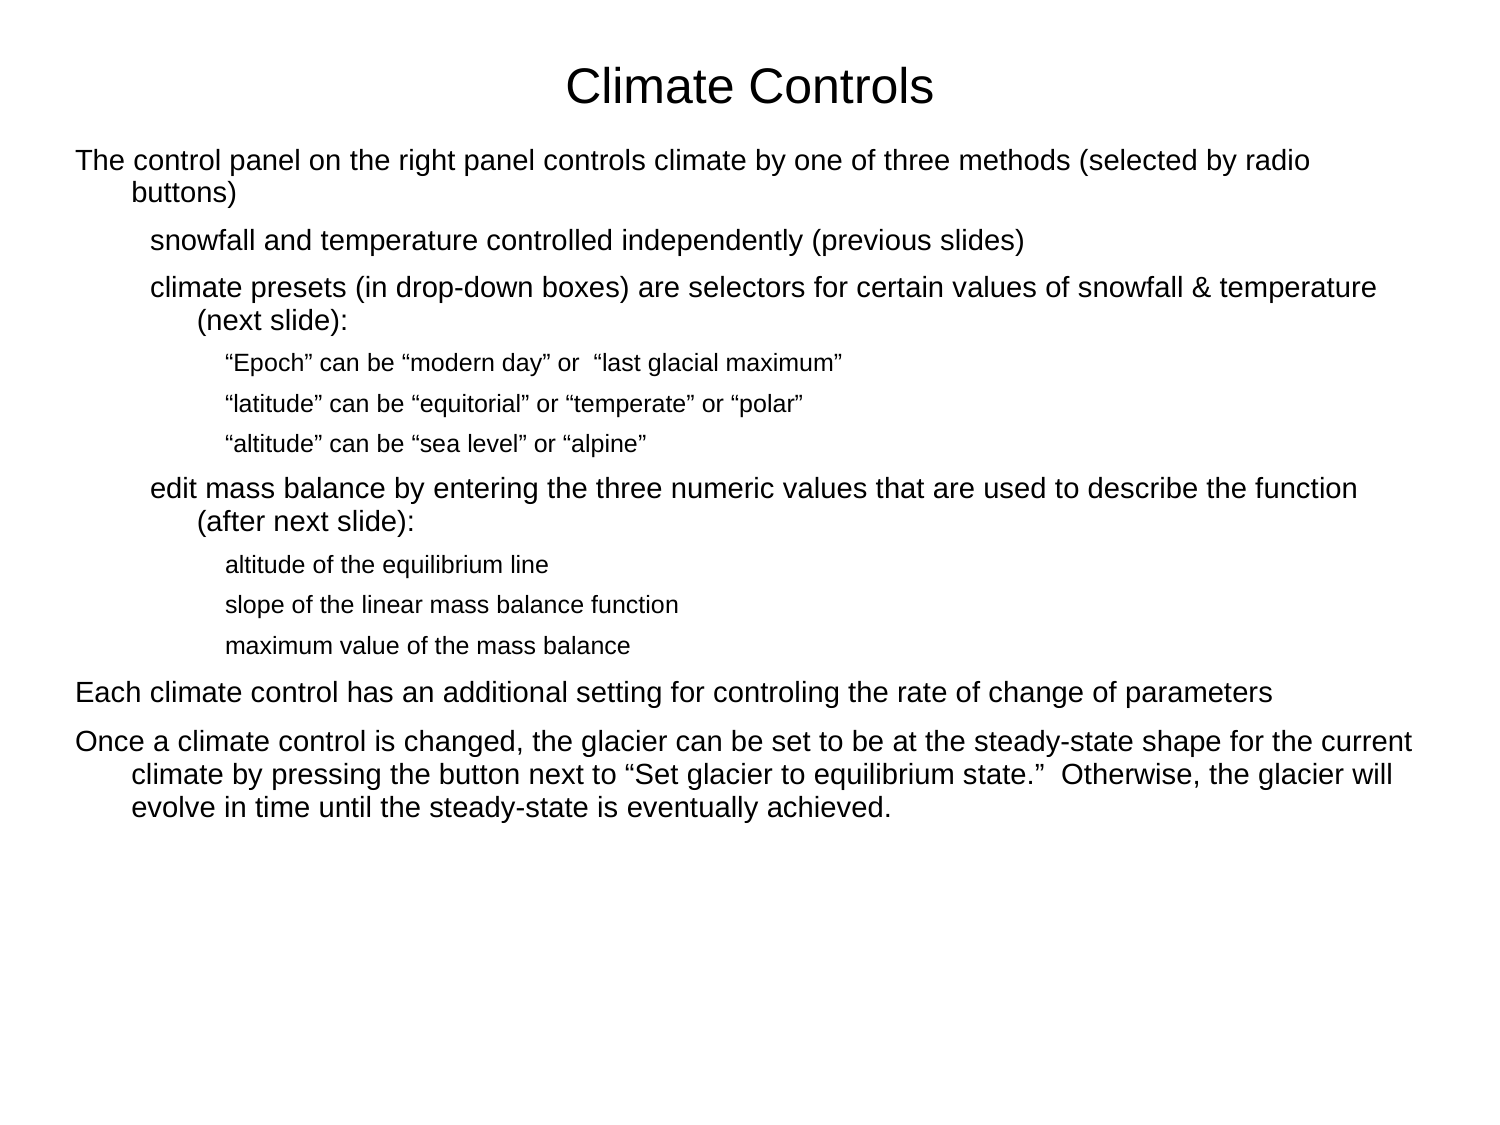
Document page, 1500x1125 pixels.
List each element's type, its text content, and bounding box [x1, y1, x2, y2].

list The control panel on the right panel controls climate by one of three methods (selected by radio buttons) snowfall and temperature controlled independently (previous slides) climate presets (in drop-down boxes) are selectors for certain values of snowfall & temperature (next slide): “Epoch” can be “modern day” or “last glacial maximum” “latitude” can be “equitorial” or “temperate” or “polar” “altitude” can be “sea level” or “alpine” edit mass balance by entering the three numeric values that are used to describe the function (after next slide): altitude of the equilibrium line slope of the linear mass balance function maximum value of the mass balance Each climate control has an additional setting for controling the rate of change of parameters Once a climate control is changed, the glacier can be set to be at the steady-state shape for the current climate by pressing the button next to “Set glacier to equilibrium state.” Otherwise, the glacier will evolve in time until the steady-state is eventually achieved. [75, 143, 1426, 998]
title Climate Controls [75, 0, 1426, 143]
